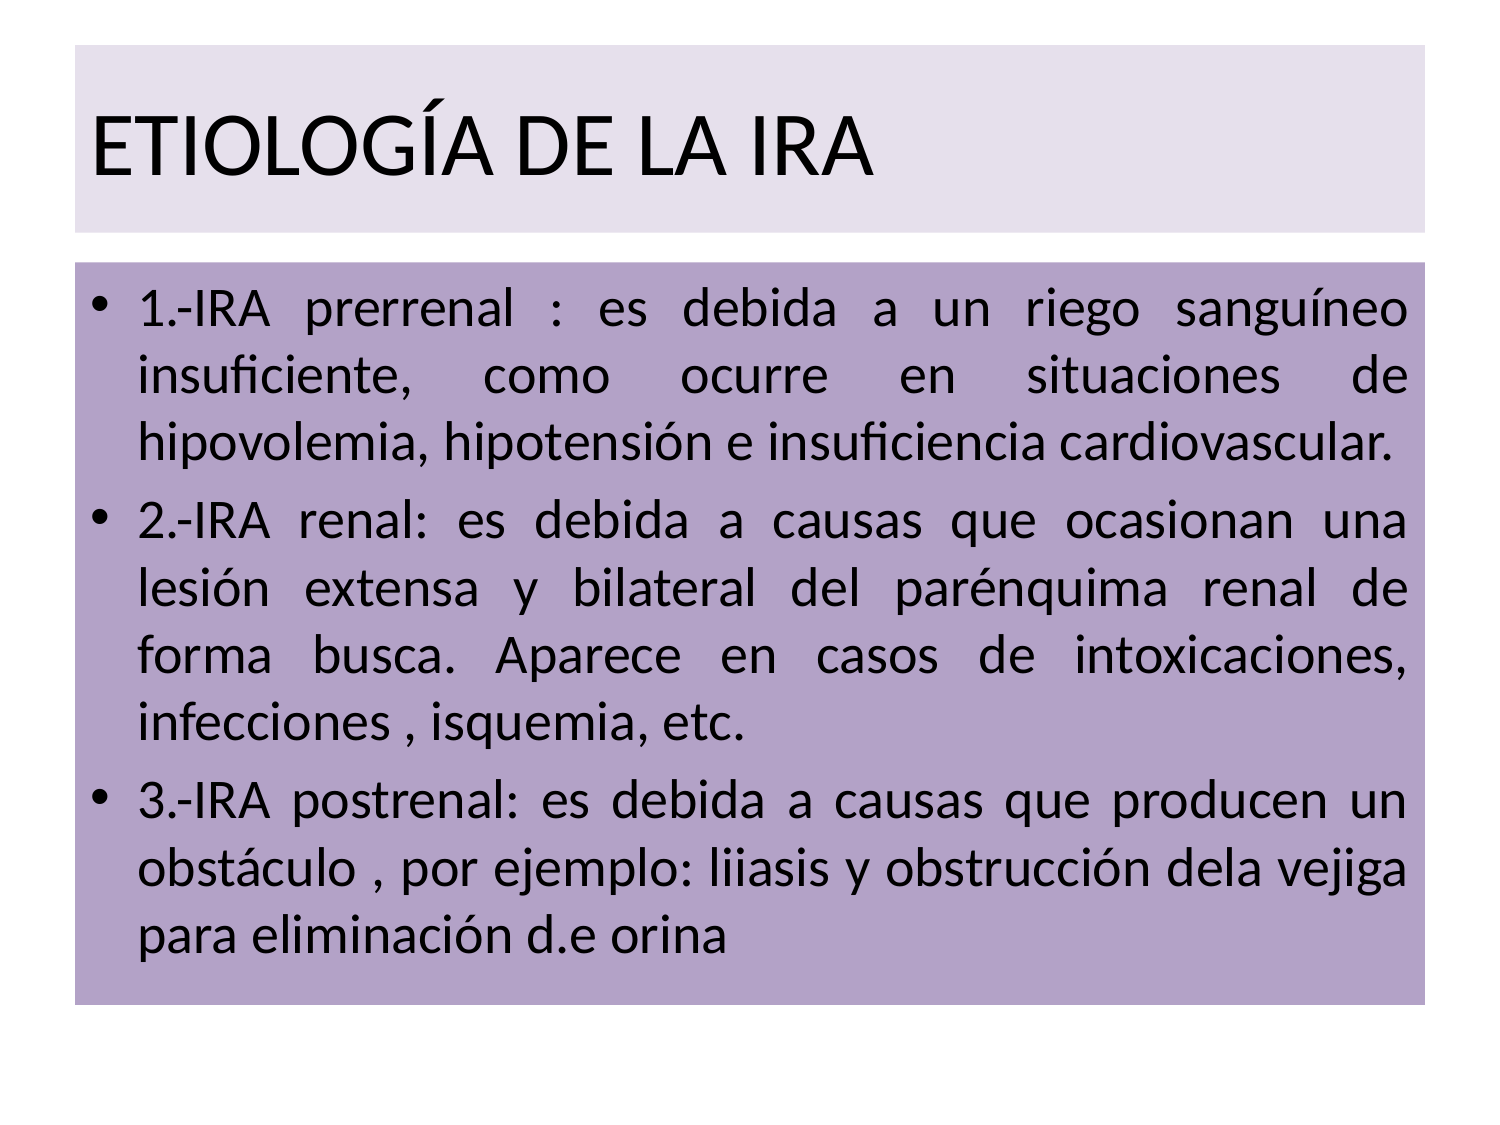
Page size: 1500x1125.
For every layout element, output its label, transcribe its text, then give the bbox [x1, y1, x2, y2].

title ETIOLOGÍA DE LA IRA [75, 45, 1425, 233]
list 1.-IRA prerrenal : es debida a un riego sanguíneo insuficiente, como ocurre en situaciones de hipovolemia, hipotensión e insuficiencia cardiovascular. 2.-IRA renal: es debida a causas que ocasionan una lesión extensa y bilateral del parénquima renal de forma busca. Aparece en casos de intoxicaciones, infecciones , isquemia, etc. 3.-IRA postrenal: es debida a causas que producen un obstáculo , por ejemplo: liiasis y obstrucción dela vejiga para eliminación d.e orina [75, 262, 1425, 1005]
